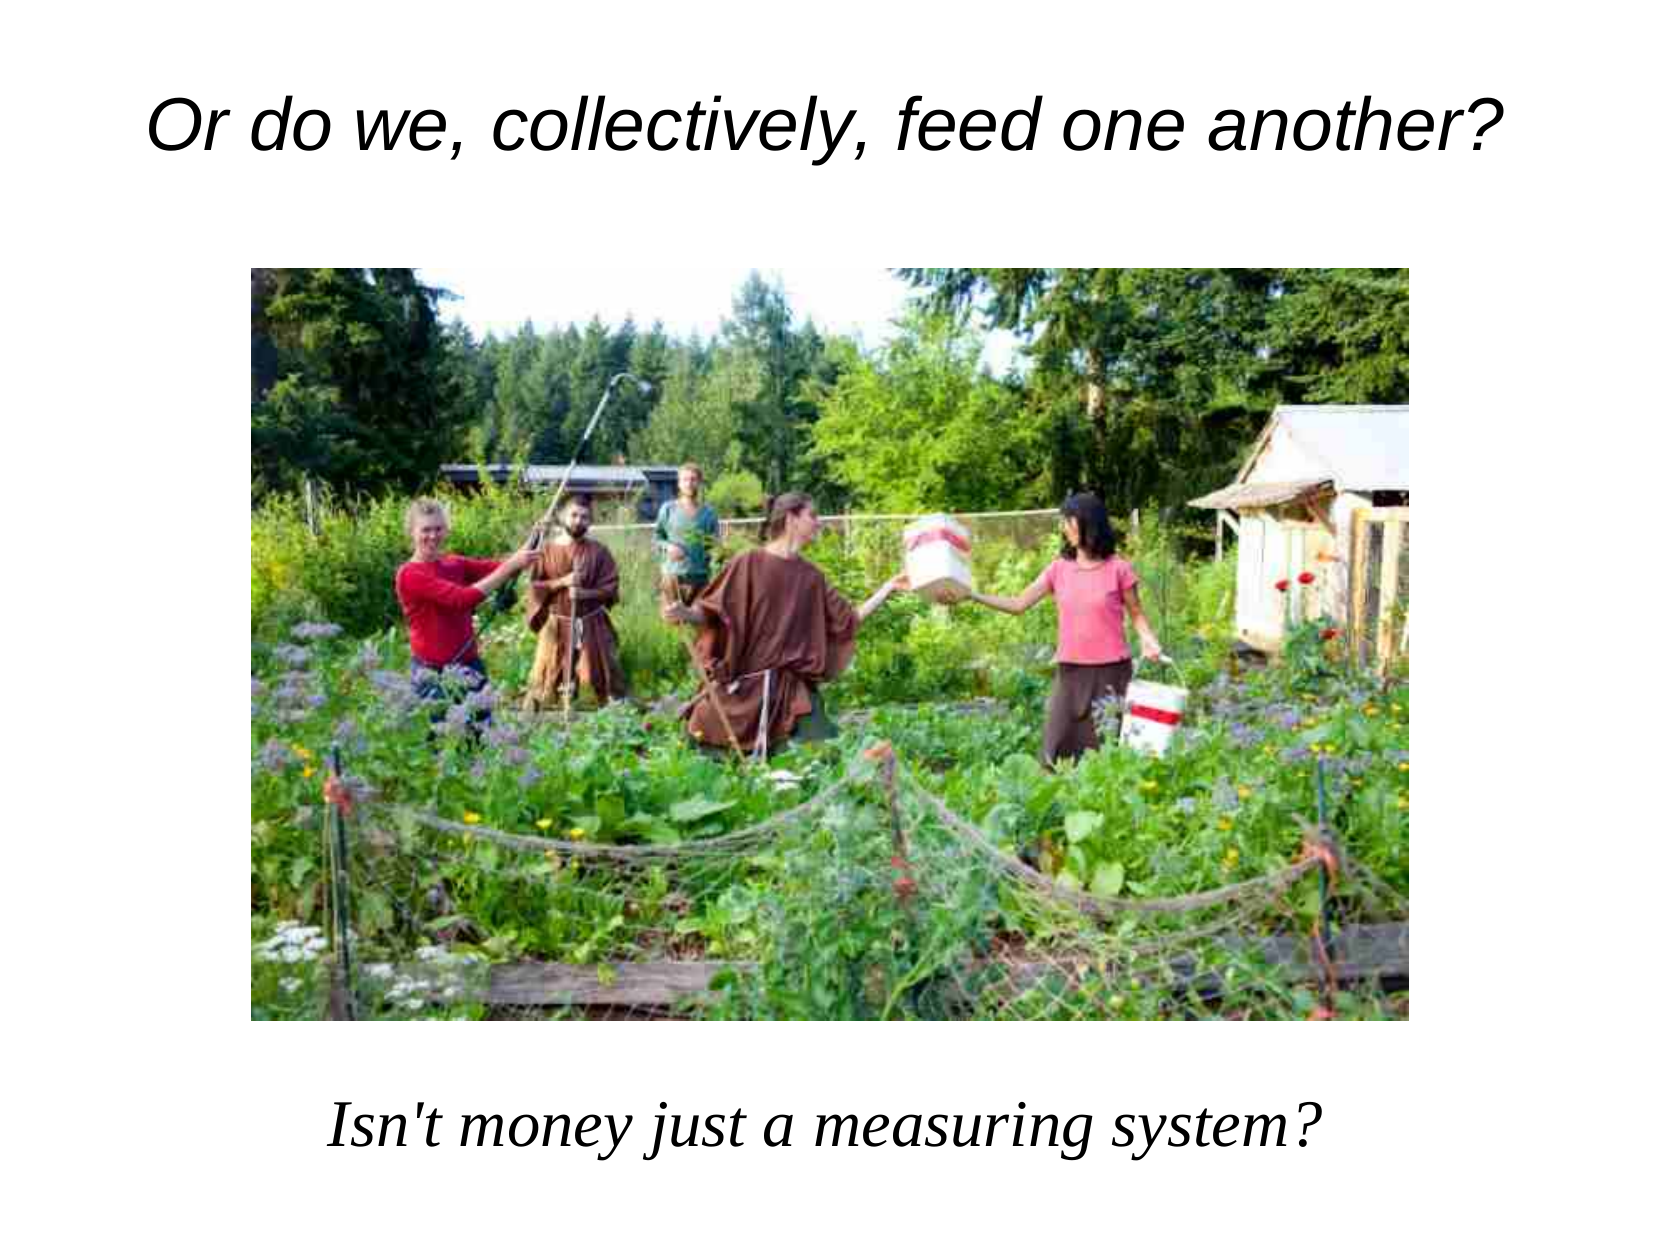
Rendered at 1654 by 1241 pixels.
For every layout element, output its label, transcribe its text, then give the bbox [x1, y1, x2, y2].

text_box Isn't money just a measuring system? [0, 1085, 1653, 1170]
text_box Or do we, collectively, feed one another? [21, 88, 1630, 173]
picture [251, 268, 1409, 1021]
